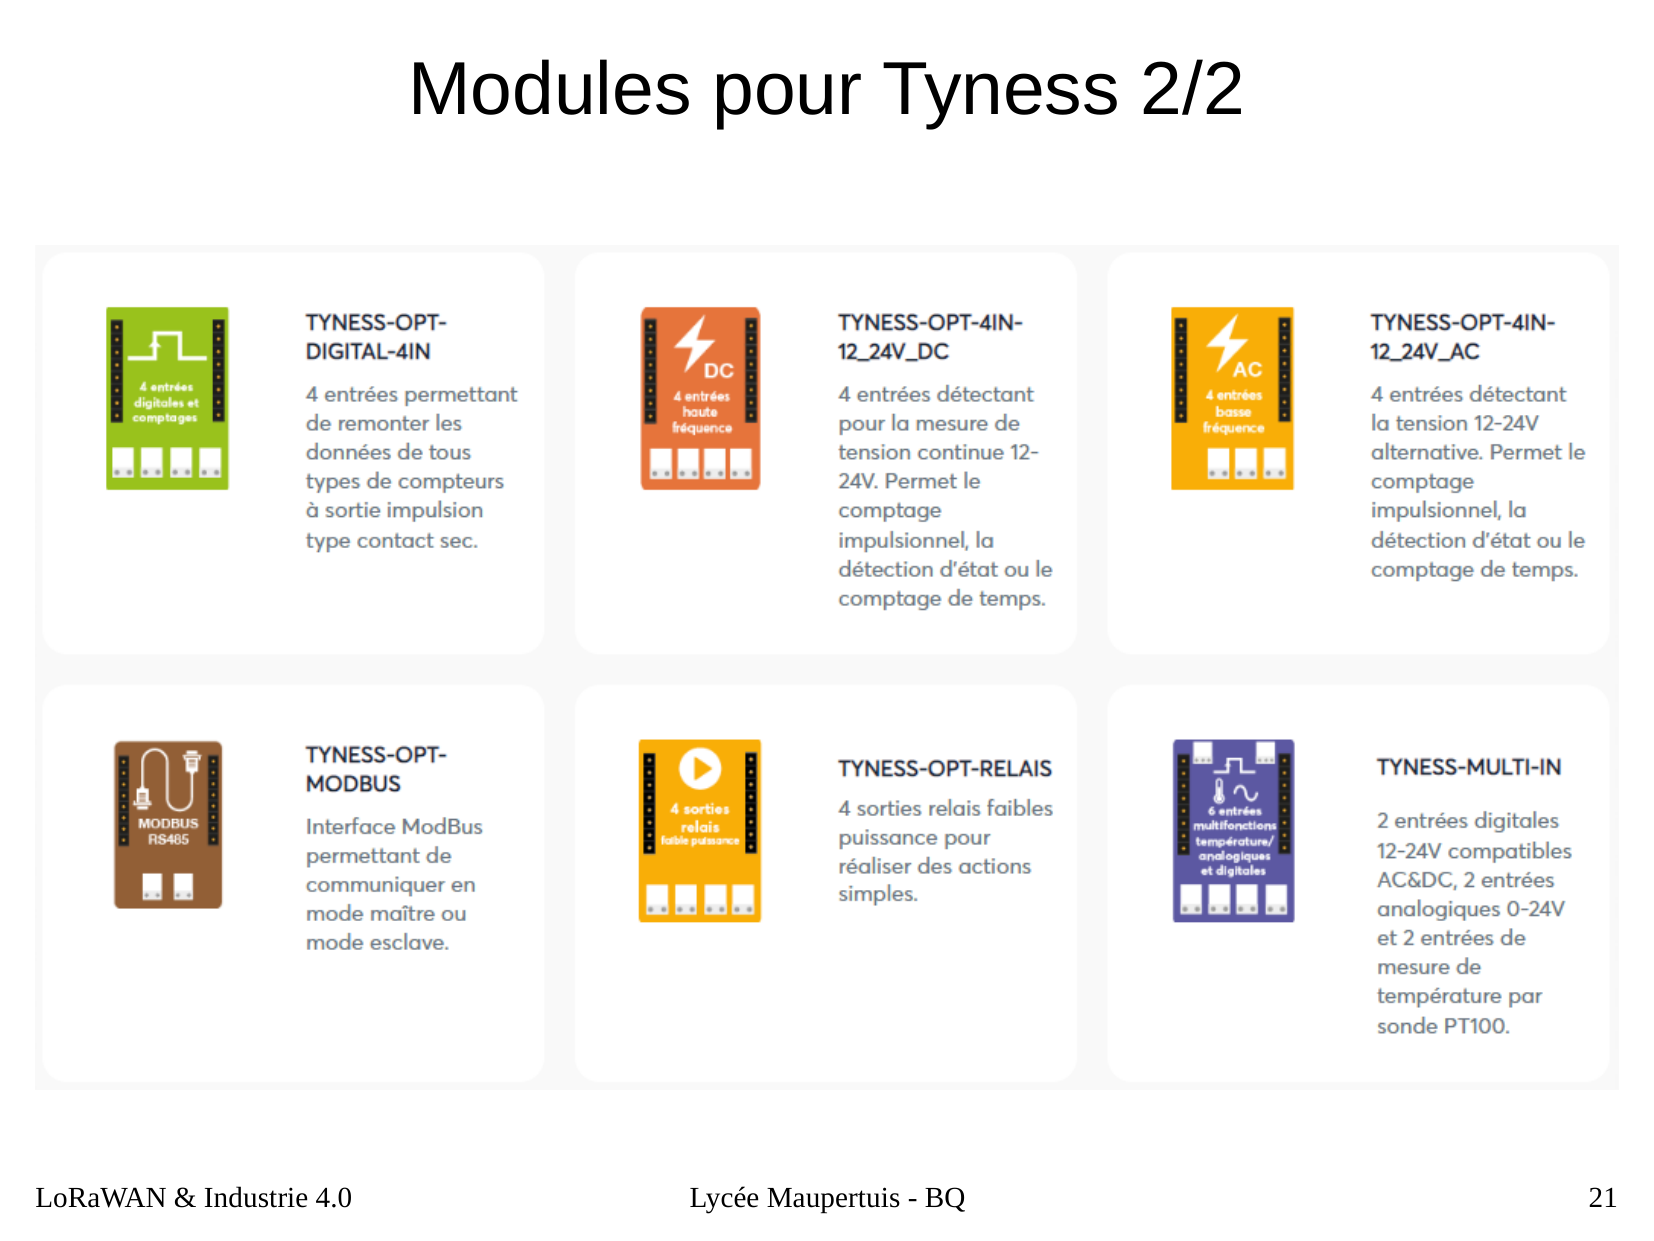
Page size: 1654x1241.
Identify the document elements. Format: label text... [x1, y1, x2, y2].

title Modules pour Tyness 2/2 [35, 35, 1619, 142]
picture [35, 245, 1619, 1090]
